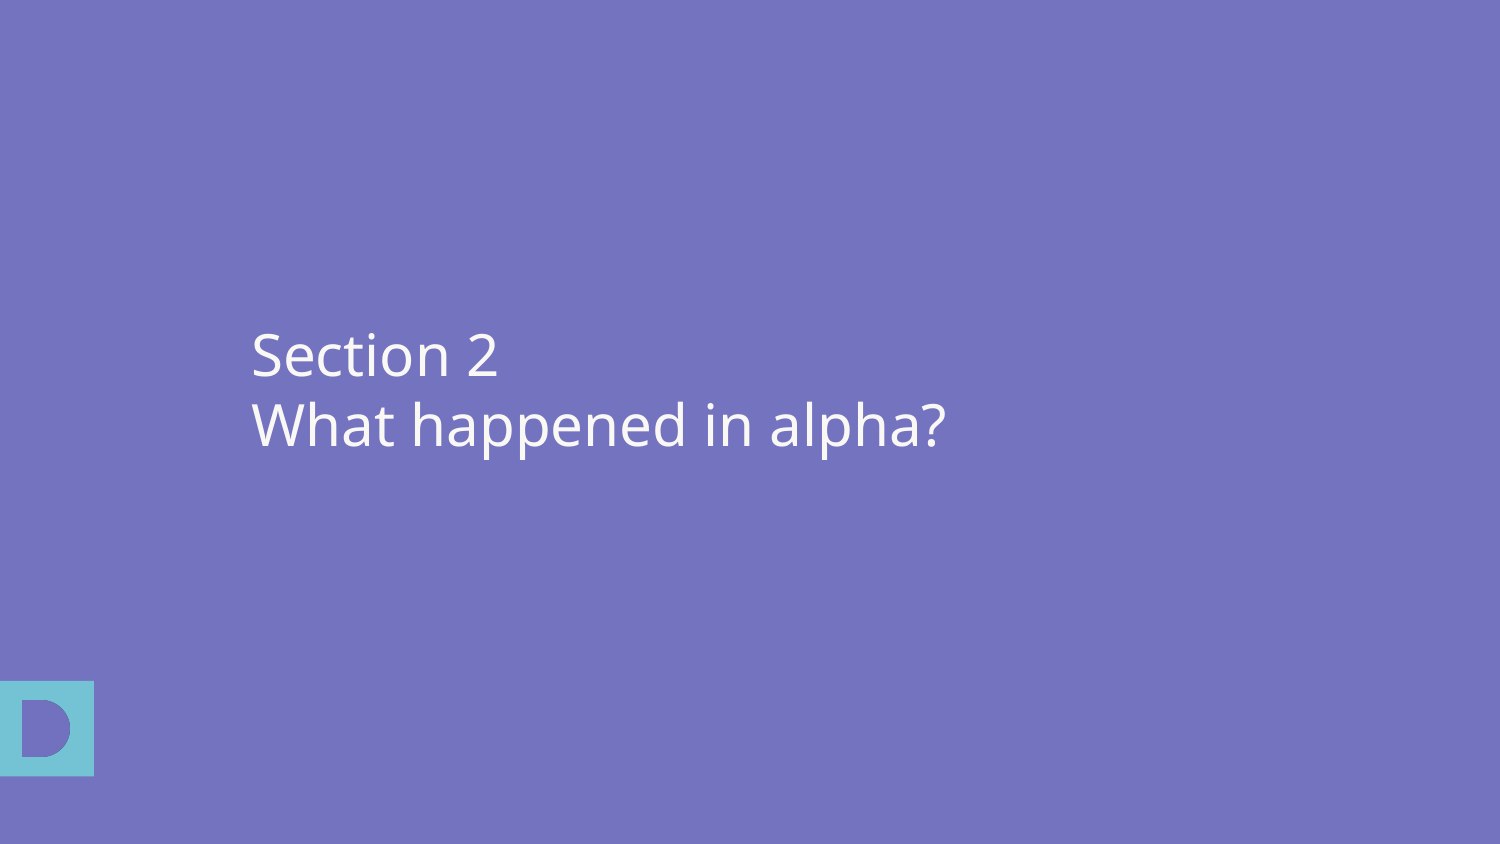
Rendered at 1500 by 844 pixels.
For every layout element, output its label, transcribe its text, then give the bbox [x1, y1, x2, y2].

title Section 2 What happened in alpha? [236, 0, 1174, 777]
picture [22, 700, 70, 757]
